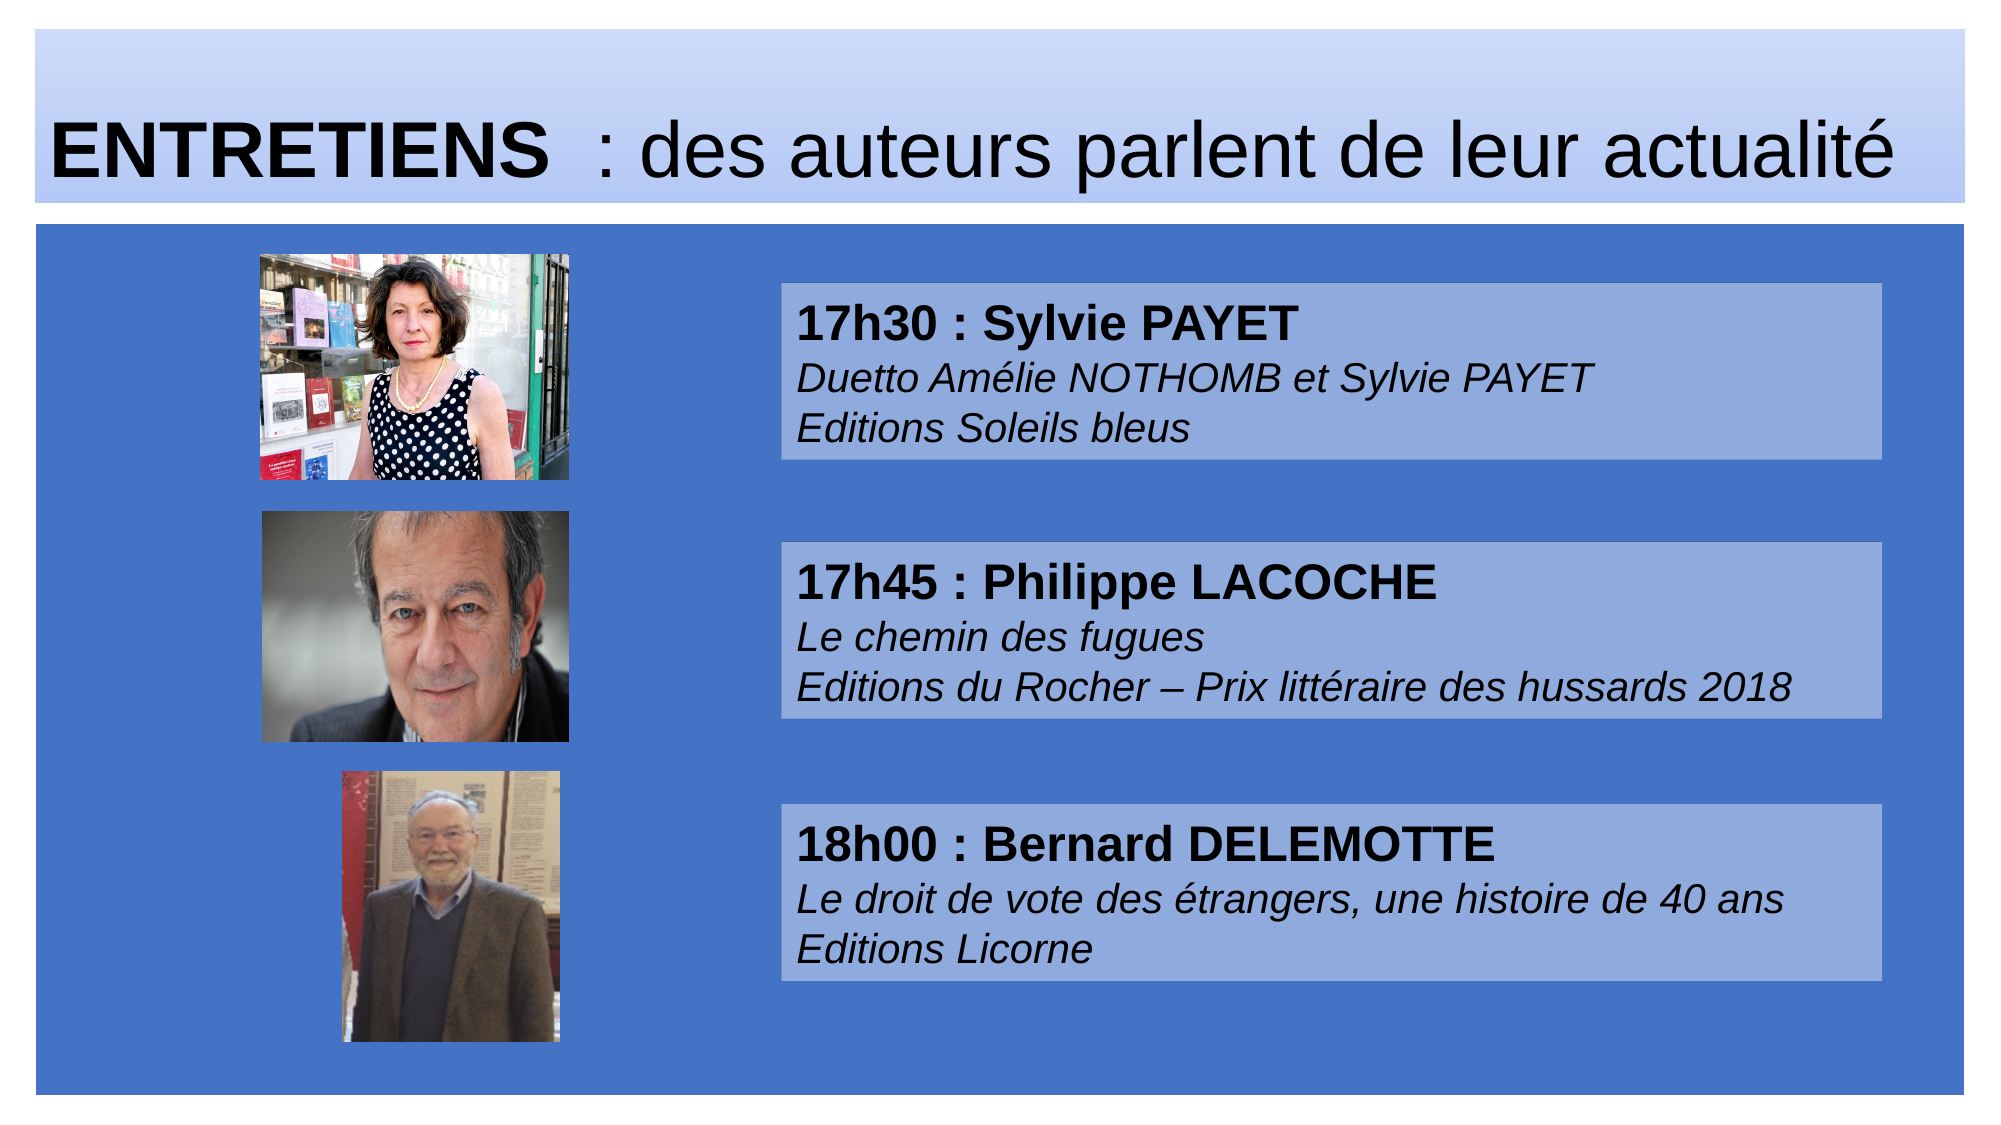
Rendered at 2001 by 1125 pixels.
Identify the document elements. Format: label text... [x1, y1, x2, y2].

text_box 18h00 : Bernard DELEMOTTE Le droit de vote des étrangers, une histoire de 40 ans Editions Licorne [781, 804, 1882, 981]
picture [262, 511, 569, 742]
picture [260, 254, 569, 480]
title ENTRETIENS : des auteurs parlent de leur actualité [34, 29, 1966, 203]
text_box 17h45 : Philippe LACOCHE Le chemin des fugues Editions du Rocher – Prix littéraire des hussards 2018 [781, 541, 1882, 719]
text_box 17h30 : Sylvie PAYET Duetto Amélie NOTHOMB et Sylvie PAYET Editions Soleils bleus [781, 282, 1882, 460]
text_box [35, 222, 1965, 1097]
picture [342, 771, 560, 1042]
